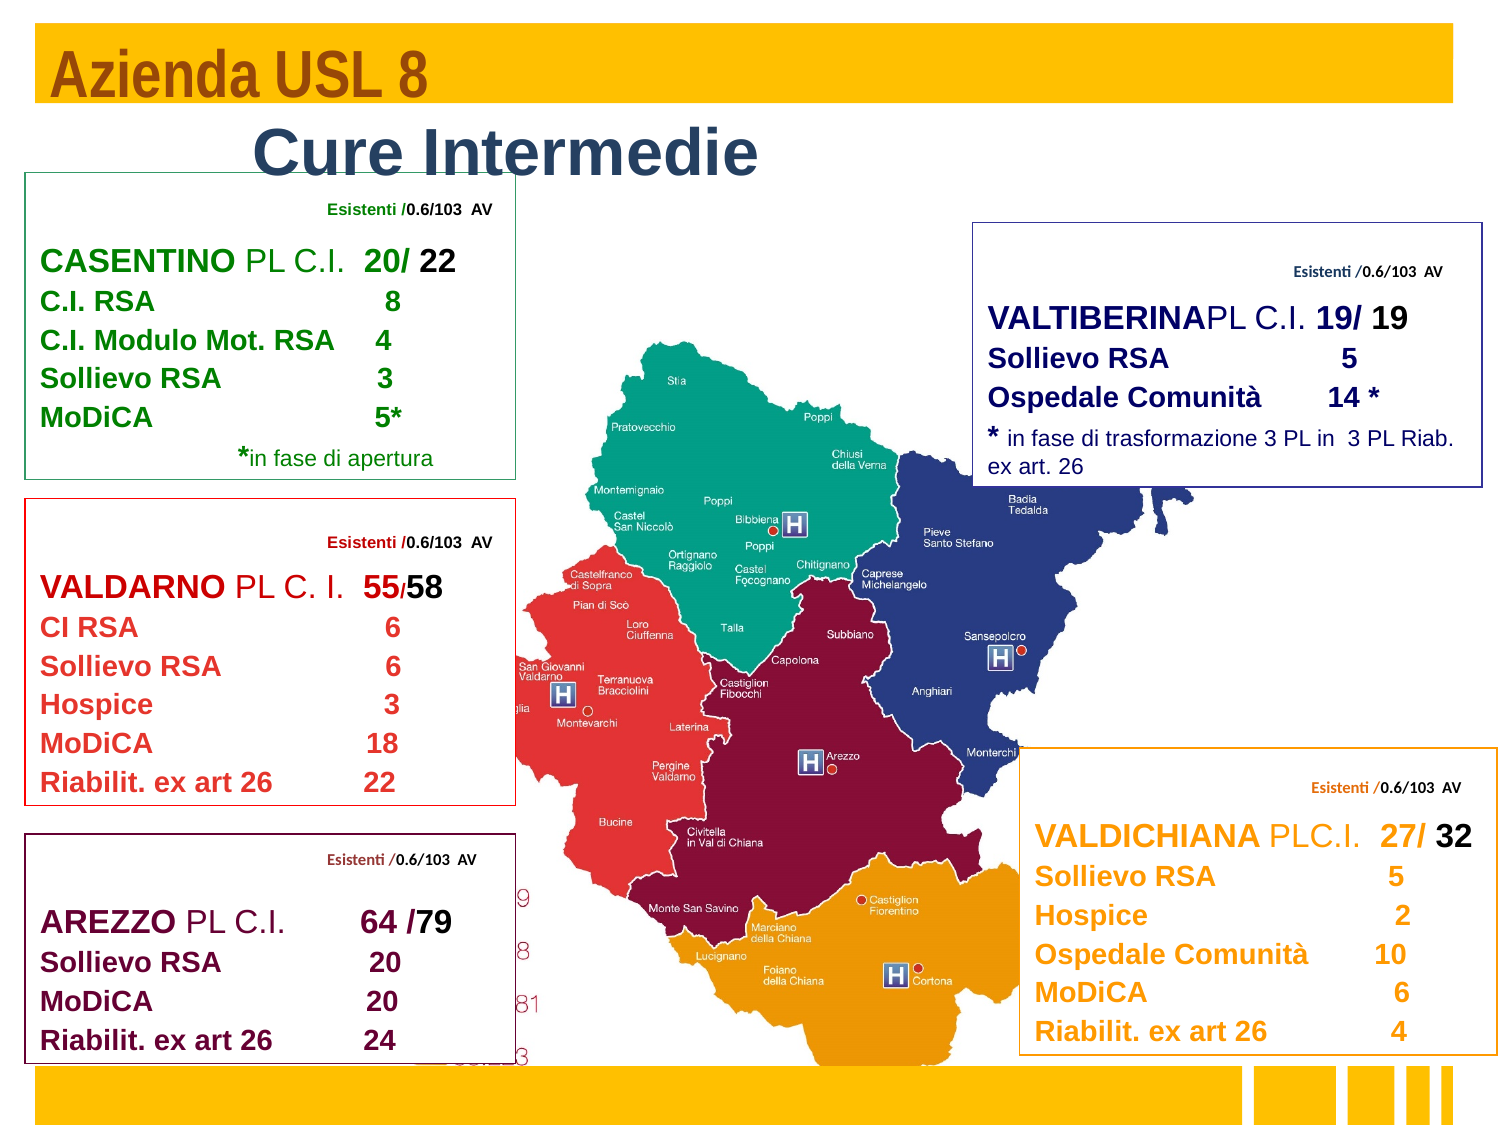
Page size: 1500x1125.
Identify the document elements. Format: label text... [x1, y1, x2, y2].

text_box Esistenti /0.6/103 AV [312, 833, 516, 877]
text_box Azienda USL 8 [35, 23, 1489, 98]
text_box [1406, 1066, 1430, 1125]
text_box VALTIBERINAPL C.I. 19/ 19 Sollievo RSA 5 Ospedale Comunità 14 * * in fase di trasformazione 3 PL in 3 PL Riab. ex art. 26 [972, 223, 1482, 488]
text_box VALDARNO PL C. I. 55/58 CI RSA 6 Sollievo RSA 6 Hospice 3 MoDiCA 18 Riabilit. ex art 26 22 [24, 498, 516, 806]
picture [414, 339, 1196, 1066]
text_box [35, 1066, 1243, 1125]
text_box AREZZO PL C.I. 64 /79 Sollievo RSA 20 MoDiCA 20 Riabilit. ex art 26 24 [24, 833, 516, 1064]
text_box Cure Intermedie [237, 74, 1500, 223]
text_box Esistenti /0.6/103 AV [1296, 761, 1500, 804]
text_box Esistenti /0.6/103 AV [1278, 245, 1482, 289]
text_box Azienda USL 8 [205, 67, 217, 91]
text_box [35, 98, 1454, 104]
text_box Esistenti /0.6/103 AV [312, 516, 516, 559]
text_box VALDICHIANA PLC.I. 27/ 32 Sollievo RSA 5 Hospice 2 Ospedale Comunità 10 MoDiCA 6 Riabilit. ex art 26 4 [1019, 747, 1497, 1055]
text_box [1253, 1066, 1336, 1125]
text_box Esistenti /0.6/103 AV [312, 184, 516, 227]
text_box [1347, 1066, 1395, 1125]
text_box CASENTINO PL C.I. 20/ 22 C.I. RSA 8 C.I. Modulo Mot. RSA 4 Sollievo RSA 3 MoDiCA 5* *in fase di apertura [24, 172, 516, 480]
text_box [1441, 1066, 1453, 1125]
